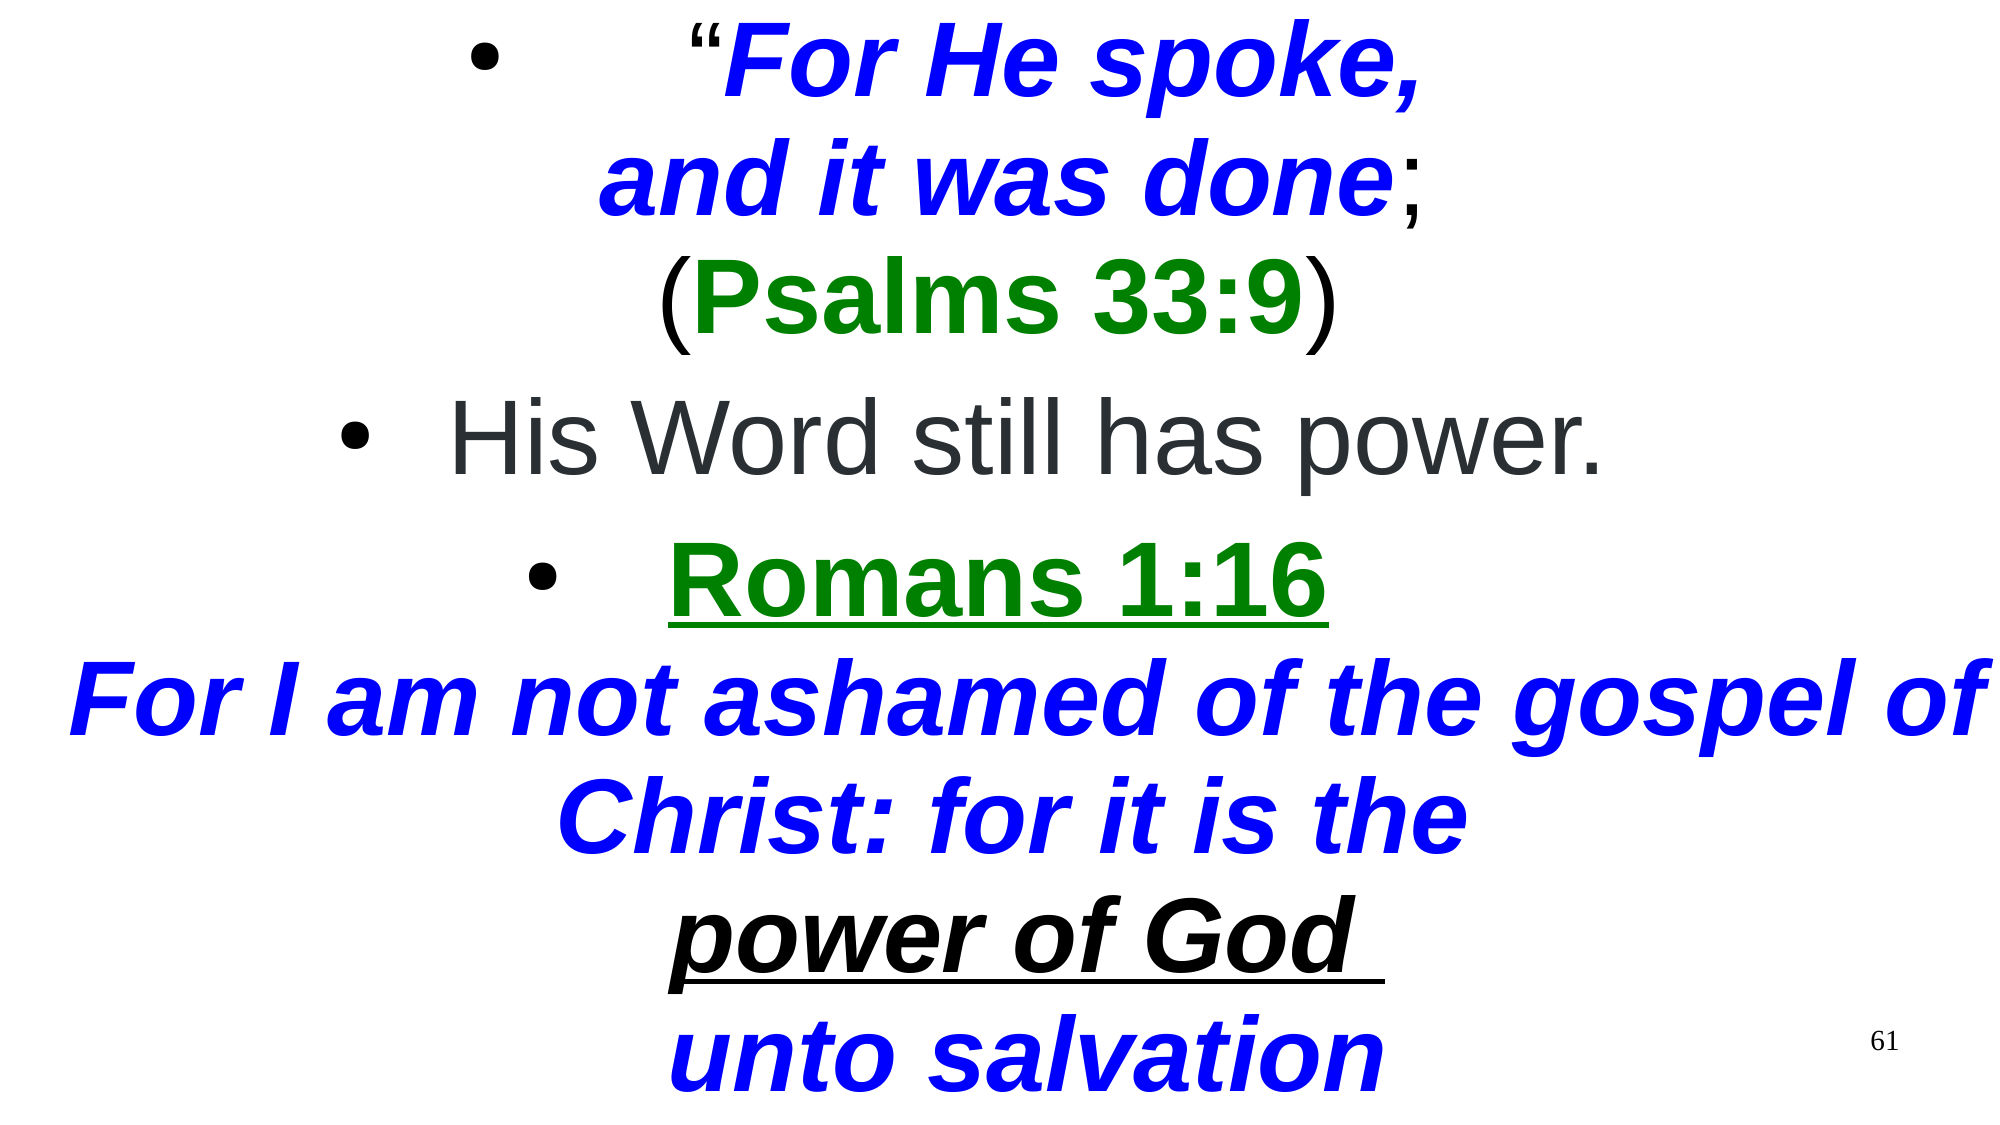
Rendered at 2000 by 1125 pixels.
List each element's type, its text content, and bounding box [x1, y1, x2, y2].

list “For He spoke, and it was done; (Psalms 33:9) His Word still has power. Romans 1:16 For I am not ashamed of the gospel of Christ: for it is the power of God unto salvation [0, 0, 1996, 1123]
